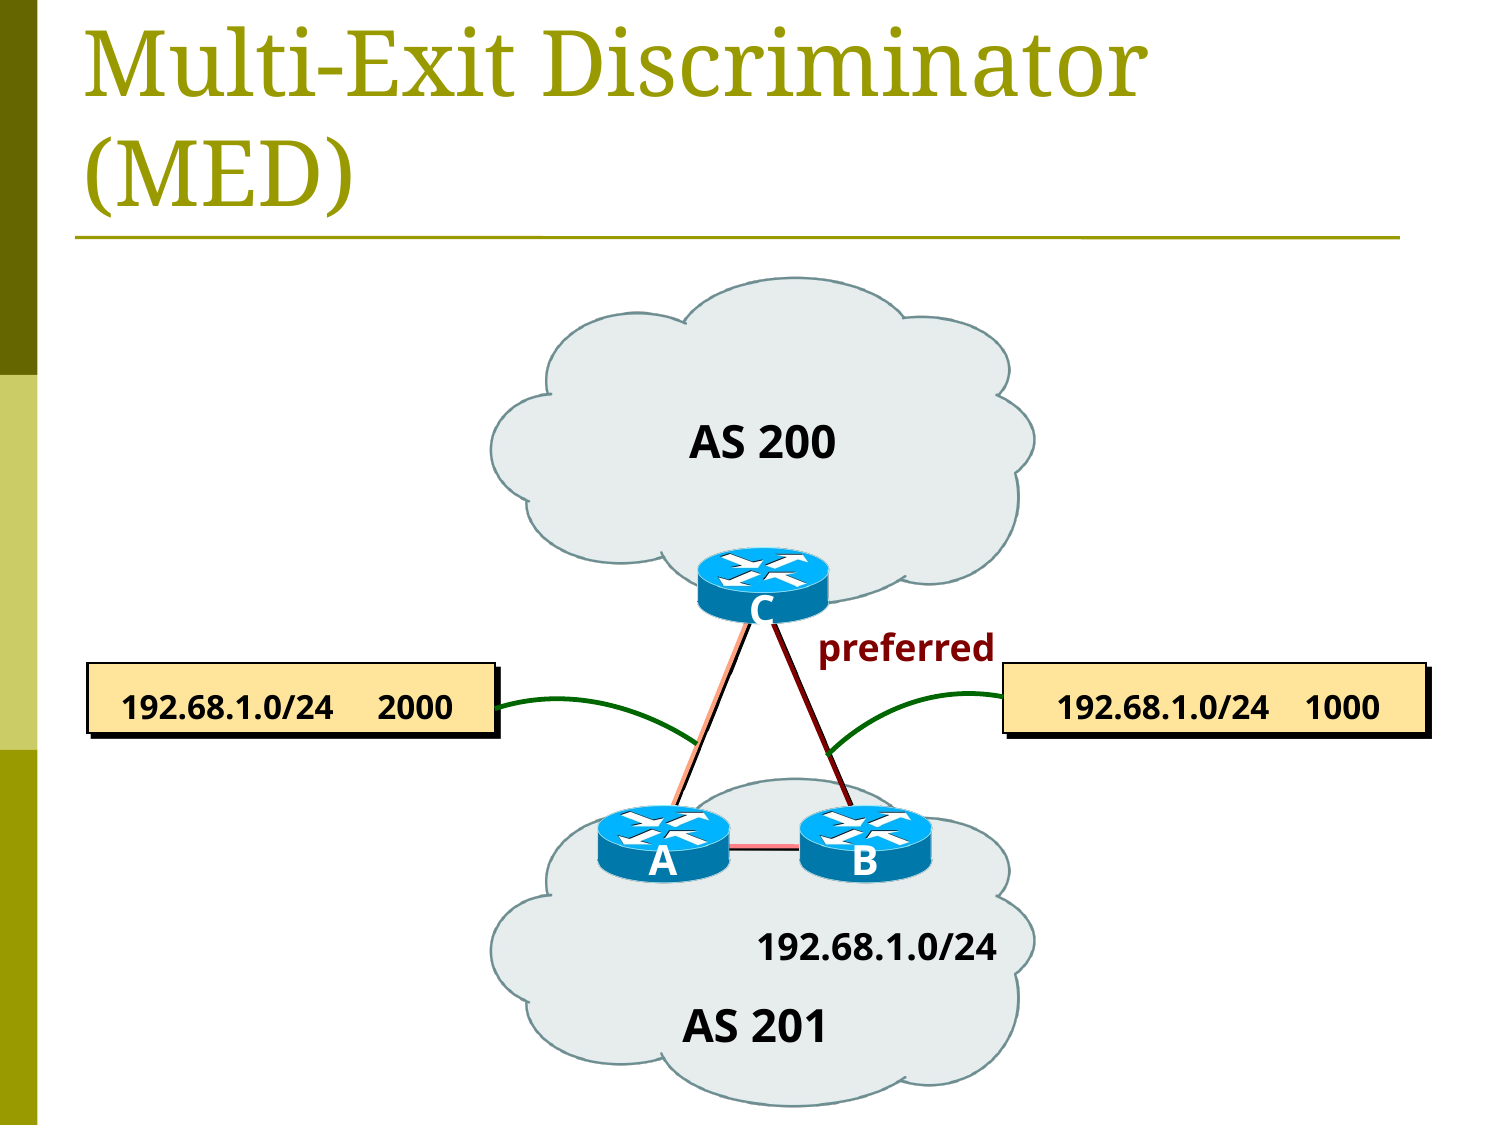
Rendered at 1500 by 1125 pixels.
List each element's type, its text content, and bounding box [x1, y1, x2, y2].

text_box [1003, 663, 1427, 733]
text_box A [659, 850, 666, 863]
text_box [87, 663, 495, 733]
text_box A [648, 833, 678, 884]
text_box C [748, 583, 776, 634]
picture [776, 618, 810, 626]
picture [488, 776, 1039, 1111]
text_box 192.68.1.0/24 [747, 913, 1007, 977]
picture [767, 554, 806, 568]
text_box AS 200 [680, 412, 846, 468]
text_box preferred [810, 616, 1004, 677]
picture [766, 572, 805, 586]
picture [488, 275, 1039, 626]
text_box 192.68.1.0/24 2000 [112, 677, 463, 735]
picture [721, 555, 762, 568]
picture [720, 572, 759, 588]
text_box 192.68.1.0/24 1000 [1048, 677, 1390, 735]
text_box AS 201 [673, 996, 839, 1053]
title Multi-Exit Discriminator (MED) [75, 0, 1425, 233]
text_box B [850, 833, 879, 884]
